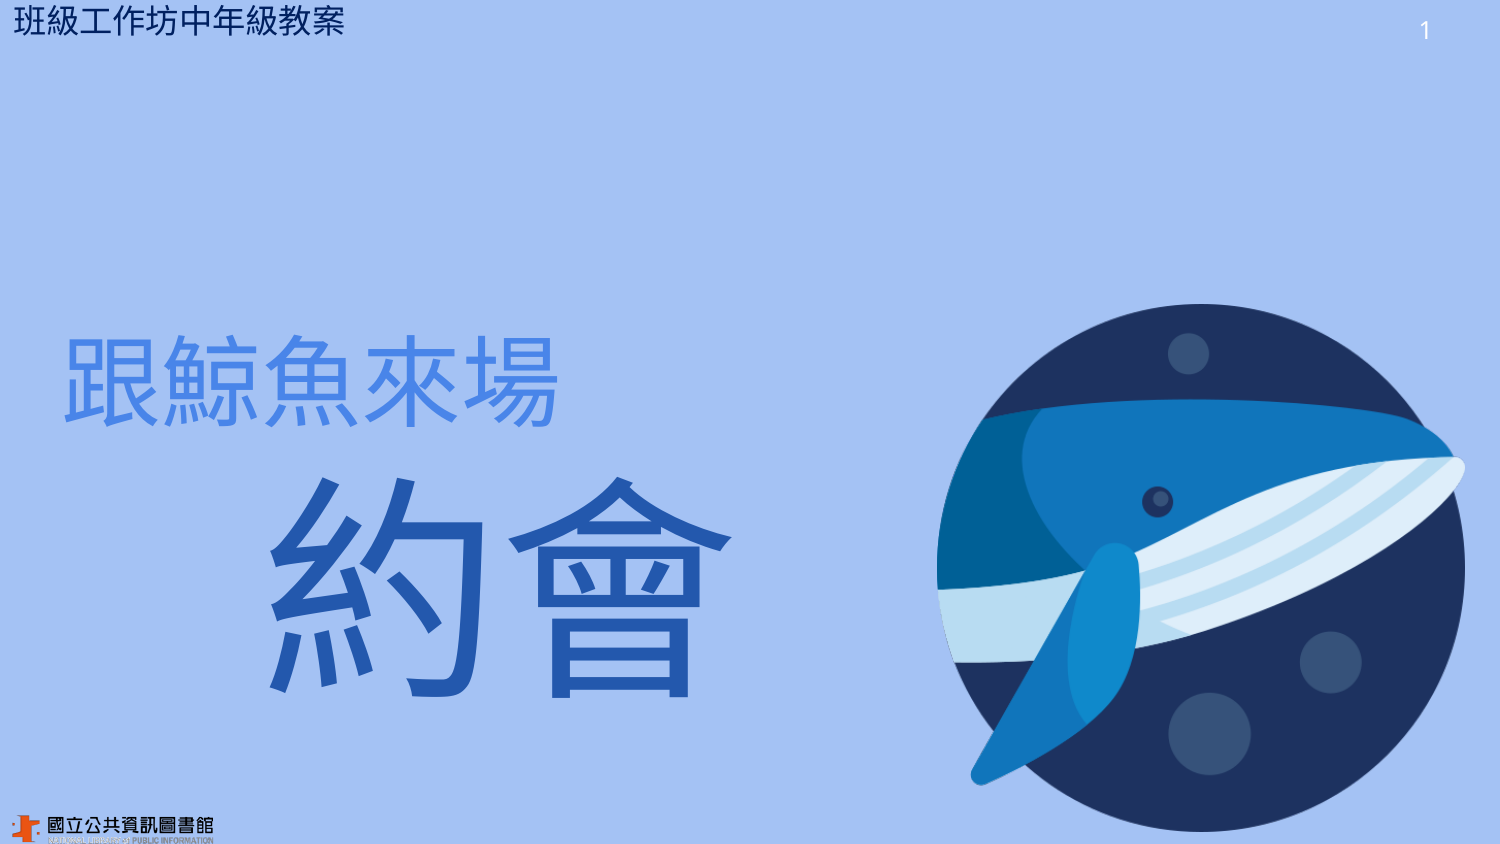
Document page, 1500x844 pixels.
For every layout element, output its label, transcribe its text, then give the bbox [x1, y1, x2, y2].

text_box 跟鯨魚來場 約會 [46, 304, 937, 495]
picture [937, 304, 1465, 833]
text_box 1 [1403, 0, 1494, 65]
picture [11, 814, 214, 844]
text_box 班級工作坊中年級教案 [13, 0, 774, 123]
